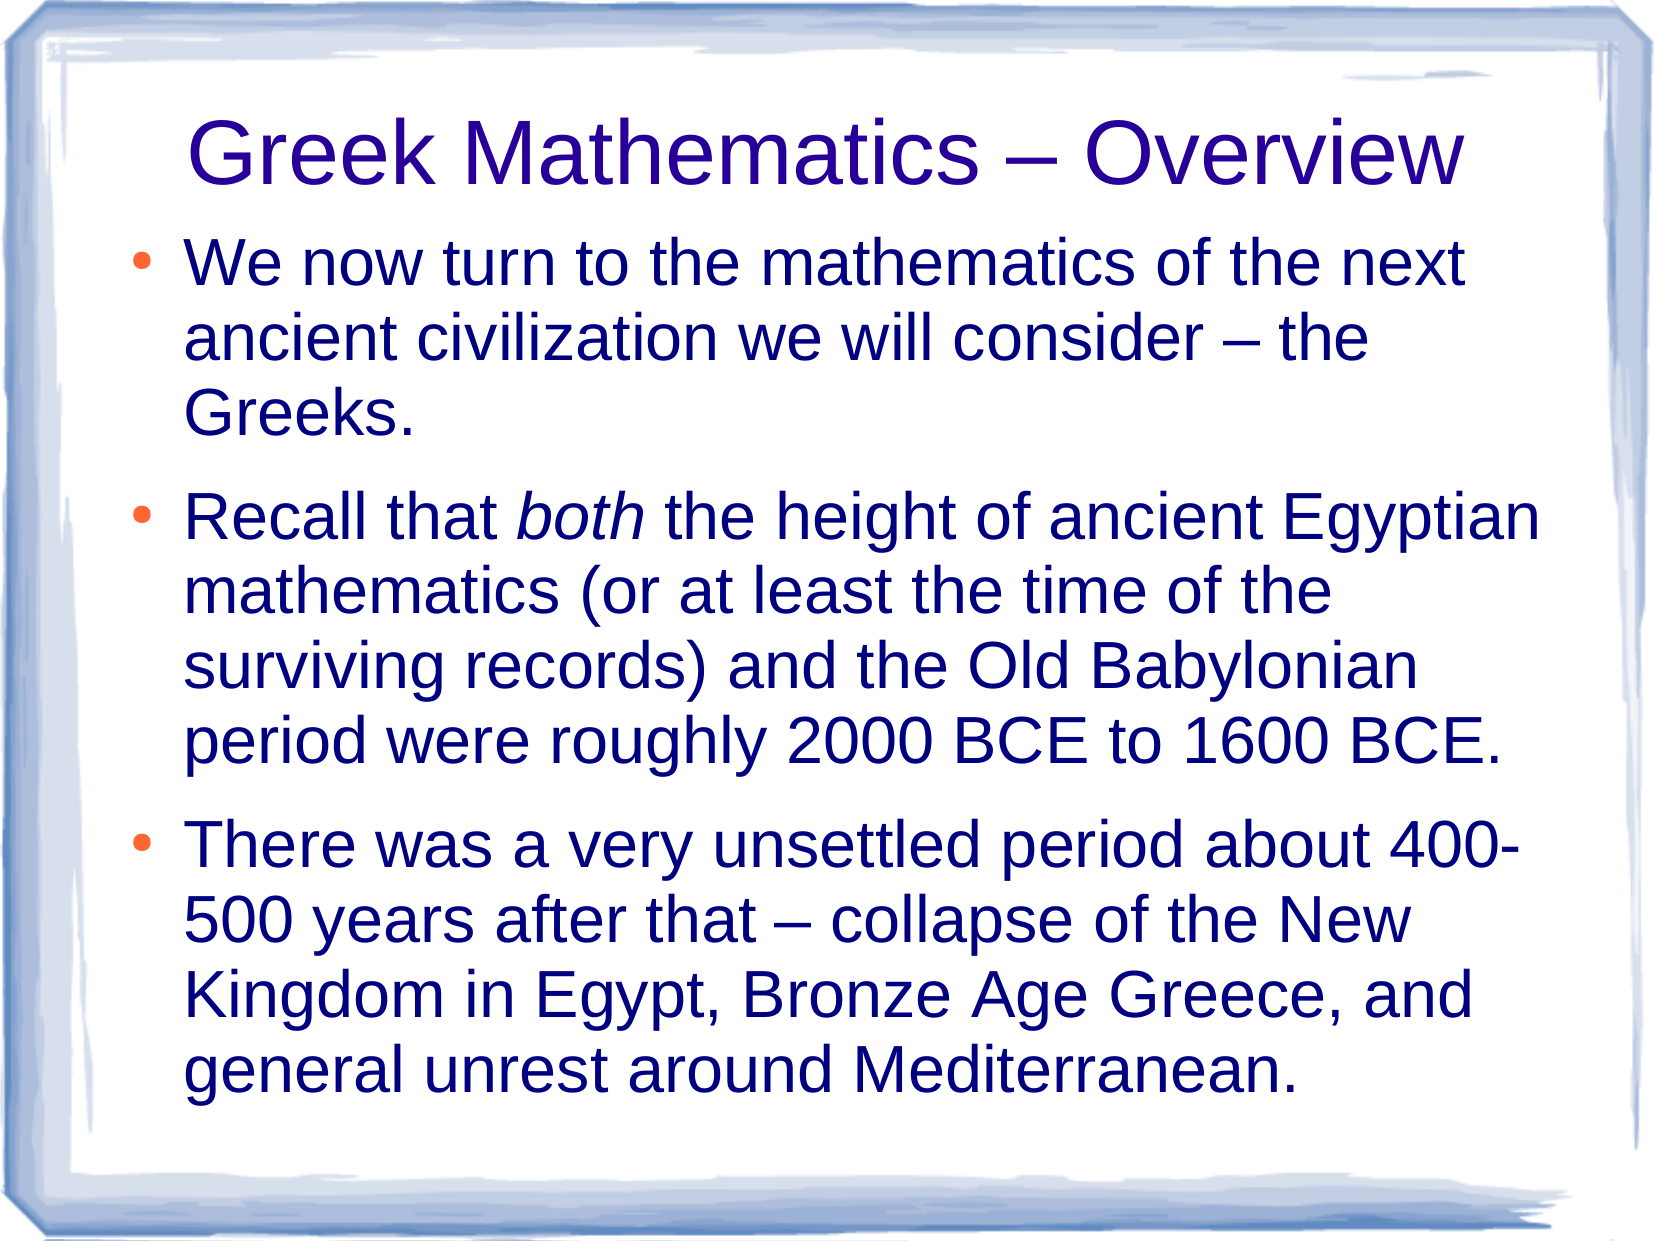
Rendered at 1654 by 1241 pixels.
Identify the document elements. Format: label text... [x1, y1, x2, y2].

picture [0, 0, 1654, 1241]
list We now turn to the mathematics of the next ancient civilization we will consider – the Greeks. Recall that both the height of ancient Egyptian mathematics (or at least the time of the surviving records) and the Old Babylonian period were roughly 2000 BCE to 1600 BCE. There was a very unsettled period about 400-500 years after that – collapse of the New Kingdom in Egypt, Bronze Age Greece, and general unrest around Mediterranean. [112, 225, 1571, 1132]
title Greek Mathematics – Overview [82, 56, 1571, 250]
